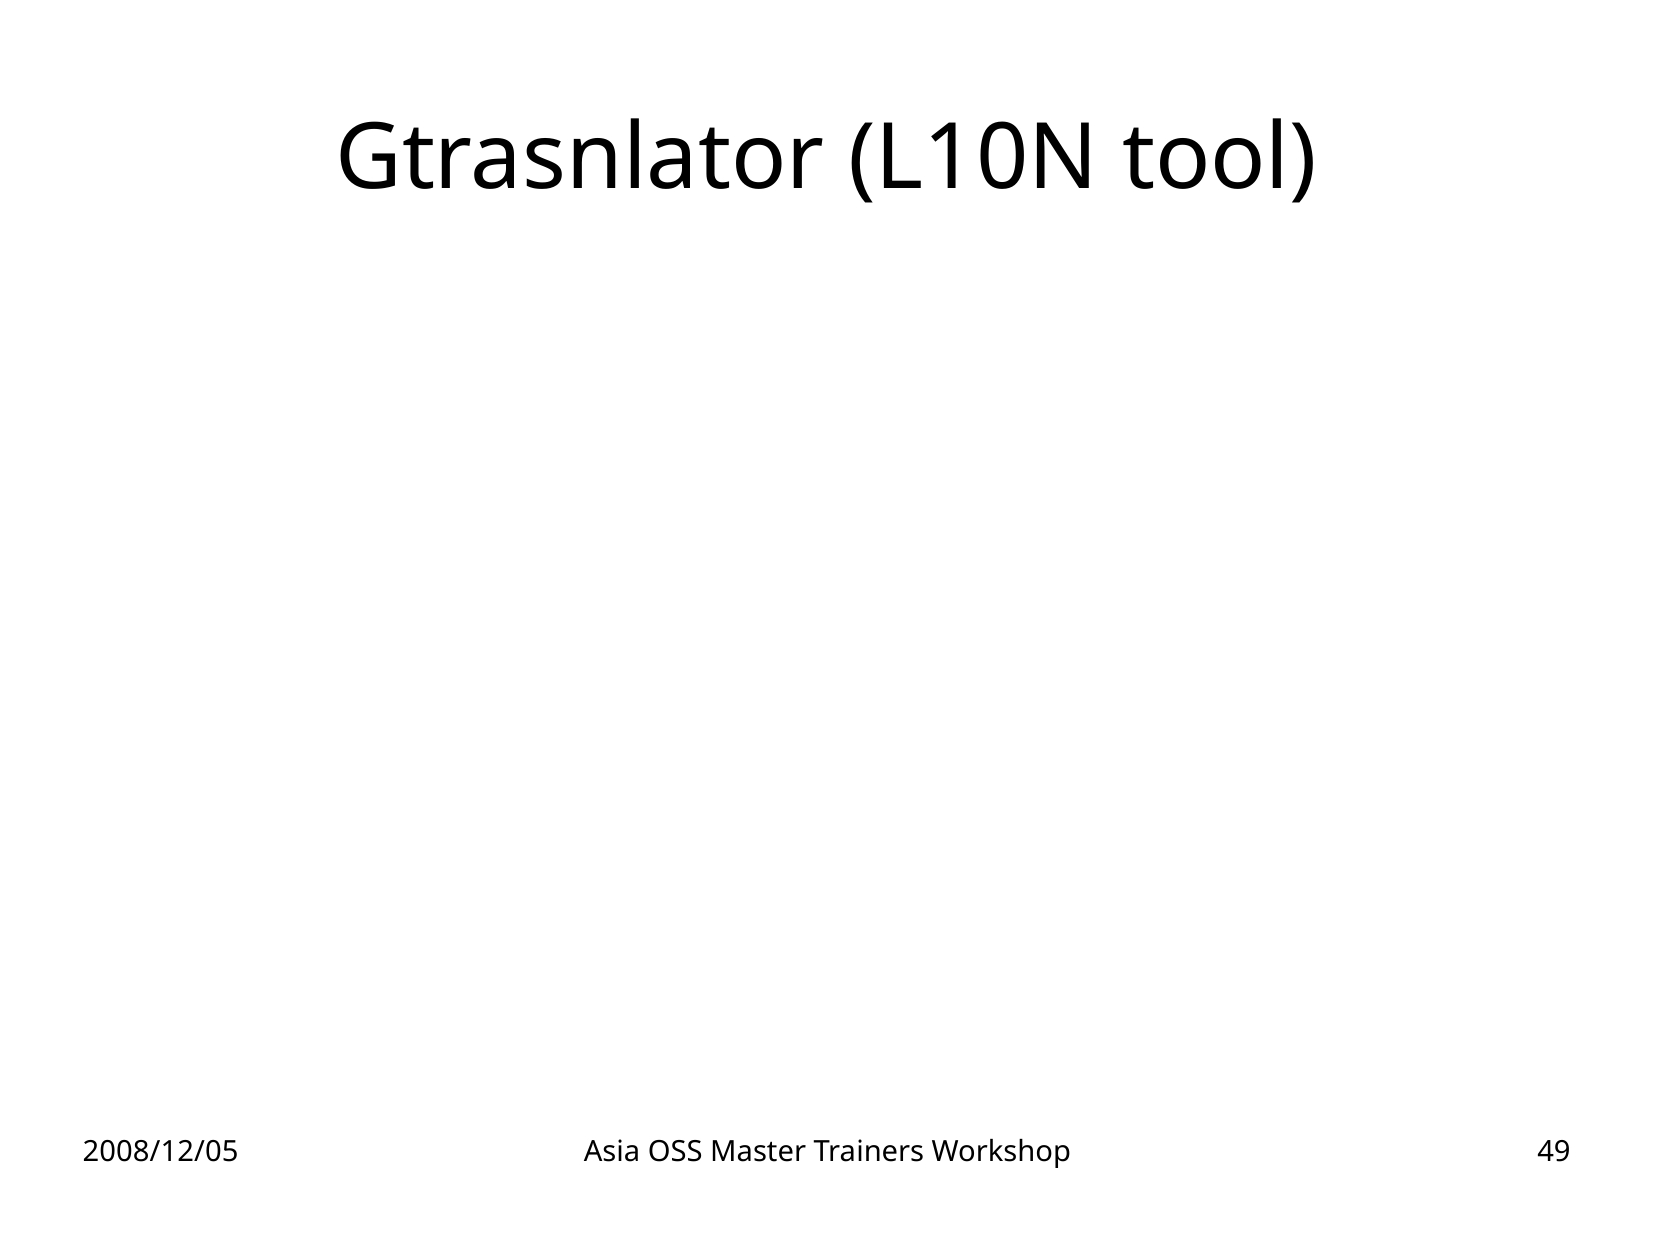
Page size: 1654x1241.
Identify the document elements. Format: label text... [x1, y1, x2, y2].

title Gtrasnlator (L10N tool) [82, 49, 1571, 257]
